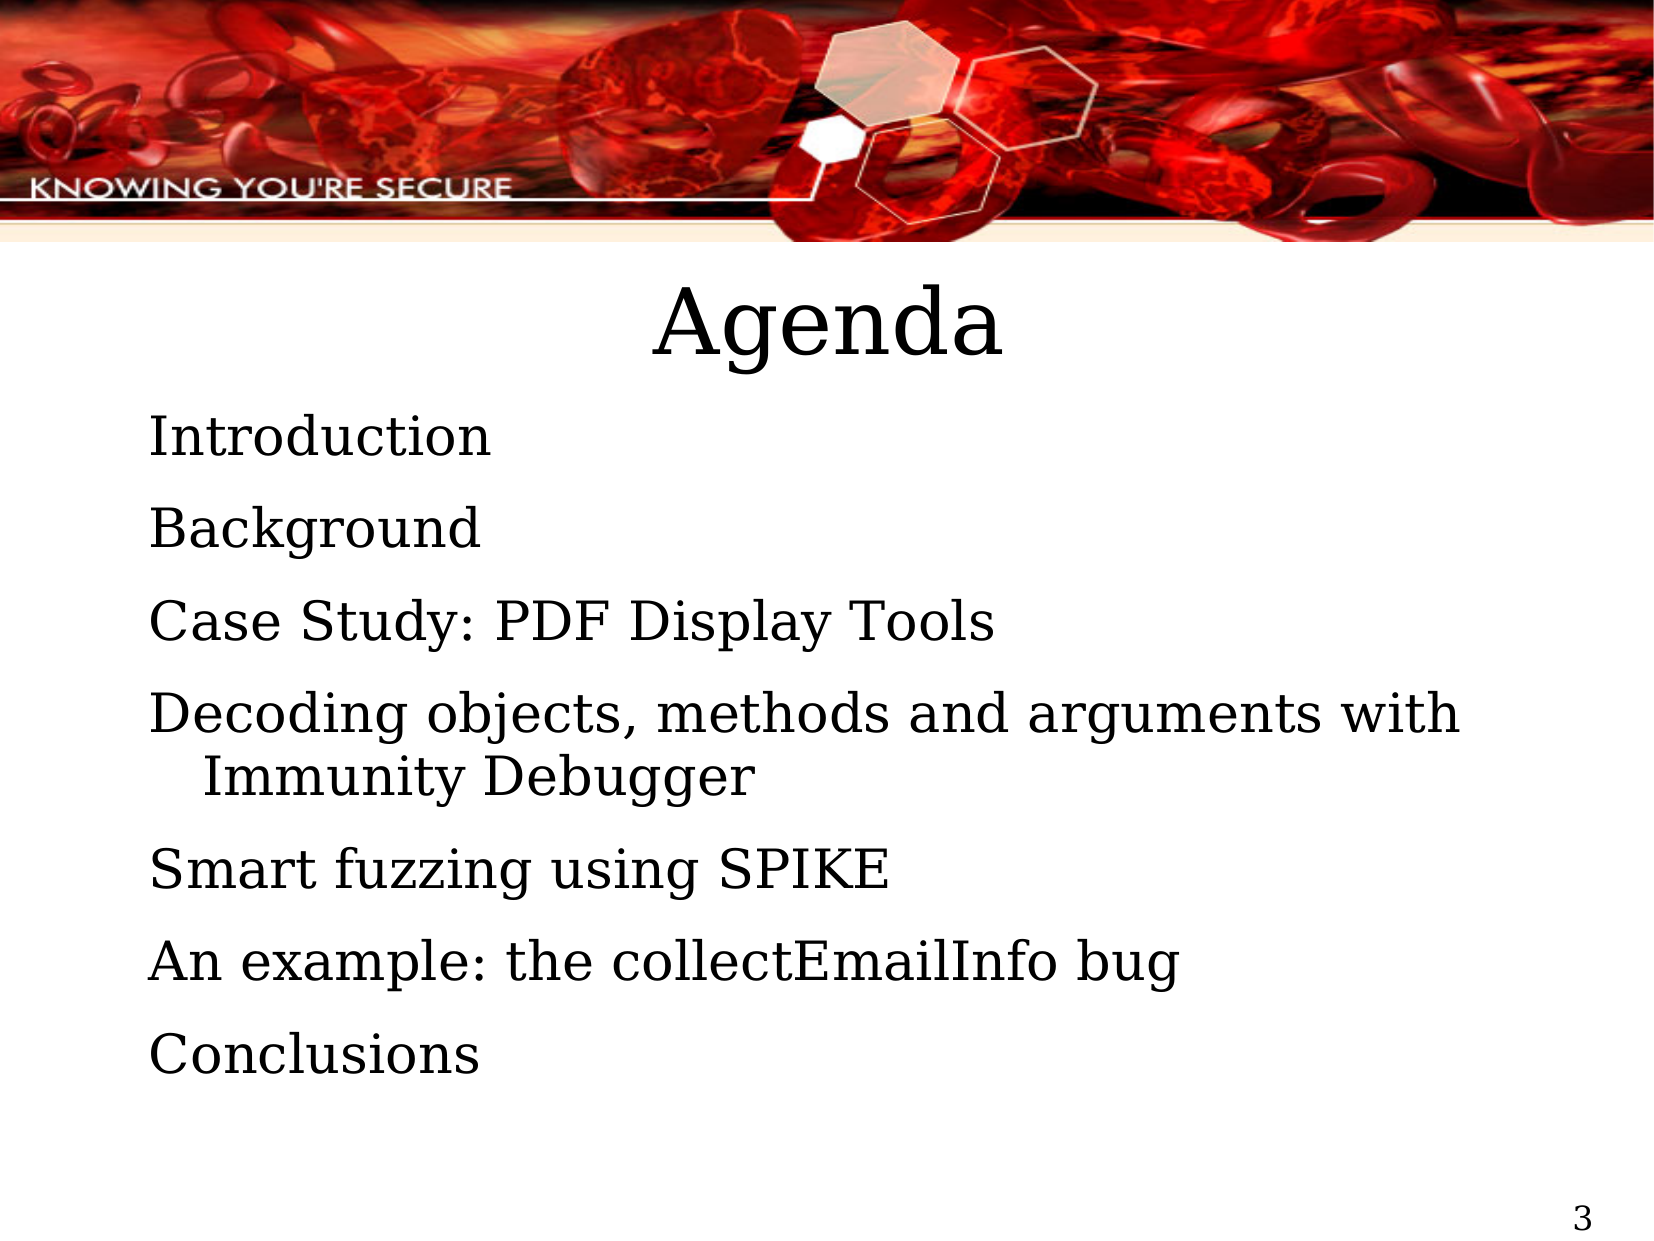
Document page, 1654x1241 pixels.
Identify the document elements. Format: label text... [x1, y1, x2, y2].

picture [0, 0, 1654, 242]
list Introduction Background Case Study: PDF Display Tools Decoding objects, methods and arguments with Immunity Debugger Smart fuzzing using SPIKE An example: the collectEmailInfo bug Conclusions [131, 404, 1544, 1188]
title Agenda [123, 219, 1536, 427]
